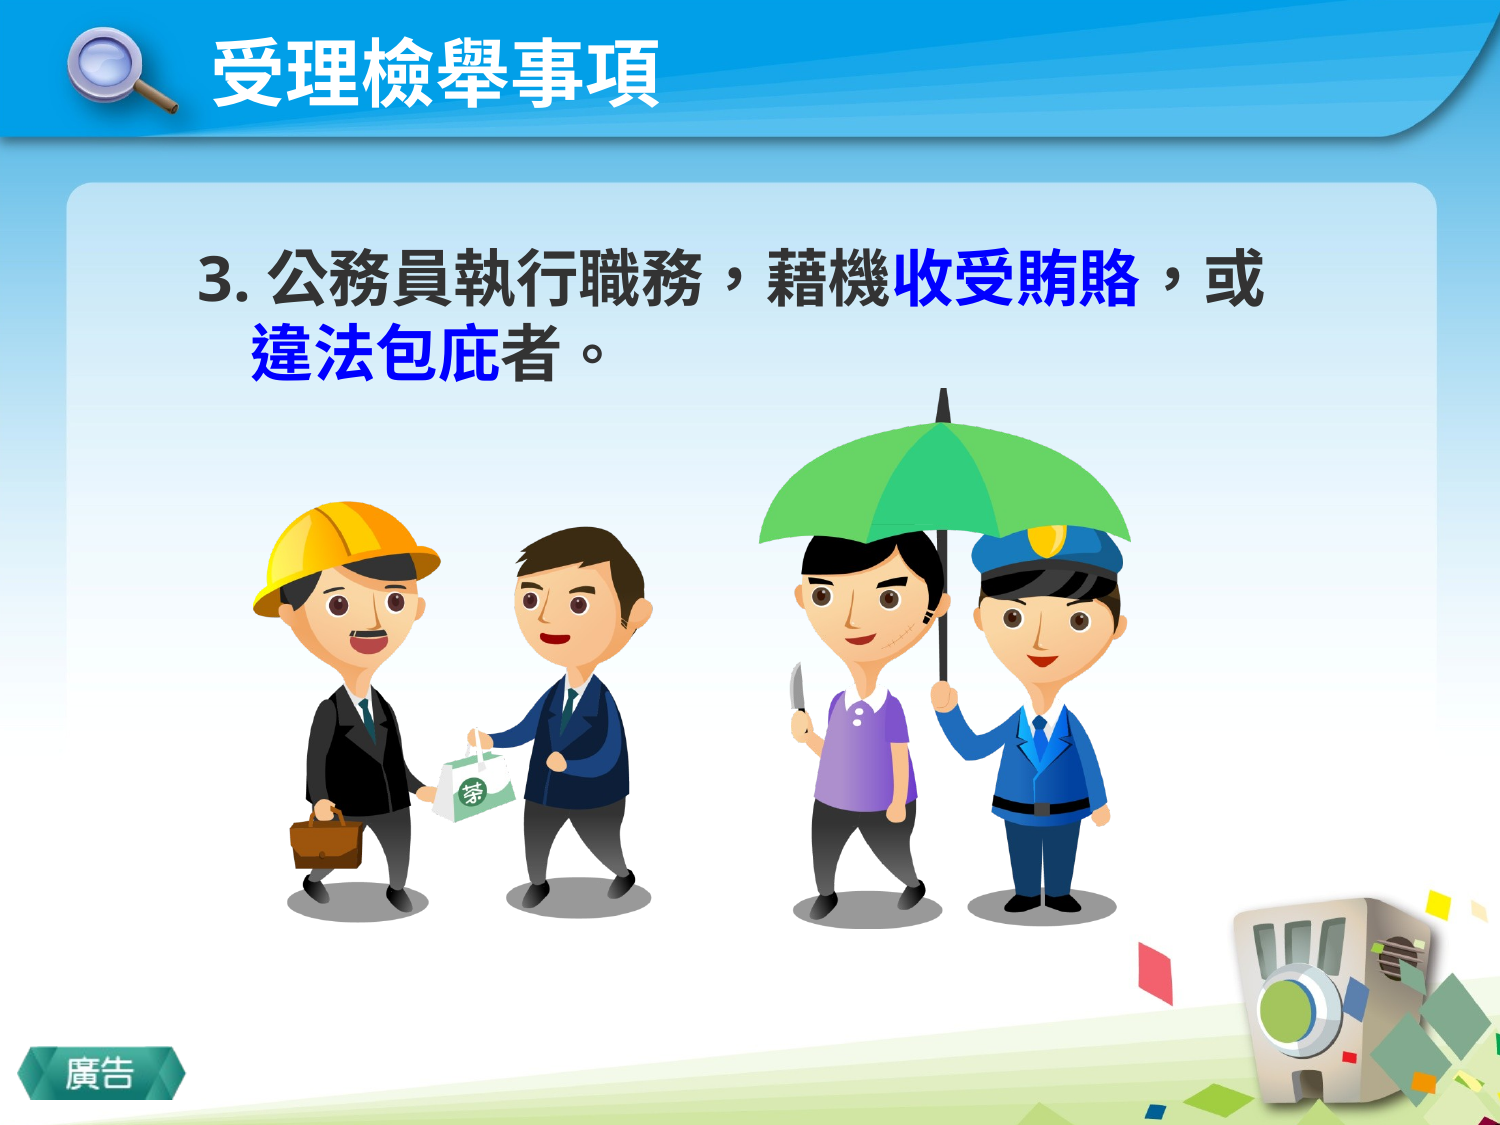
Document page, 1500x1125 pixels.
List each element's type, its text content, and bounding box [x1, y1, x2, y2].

picture [67, 27, 179, 114]
text_box 3.公務員執行職務，藉機收受賄賂，或違法包庇者。 [183, 231, 1329, 397]
text_box 受理檢舉事項 [195, 18, 680, 125]
picture [0, 0, 1500, 1125]
